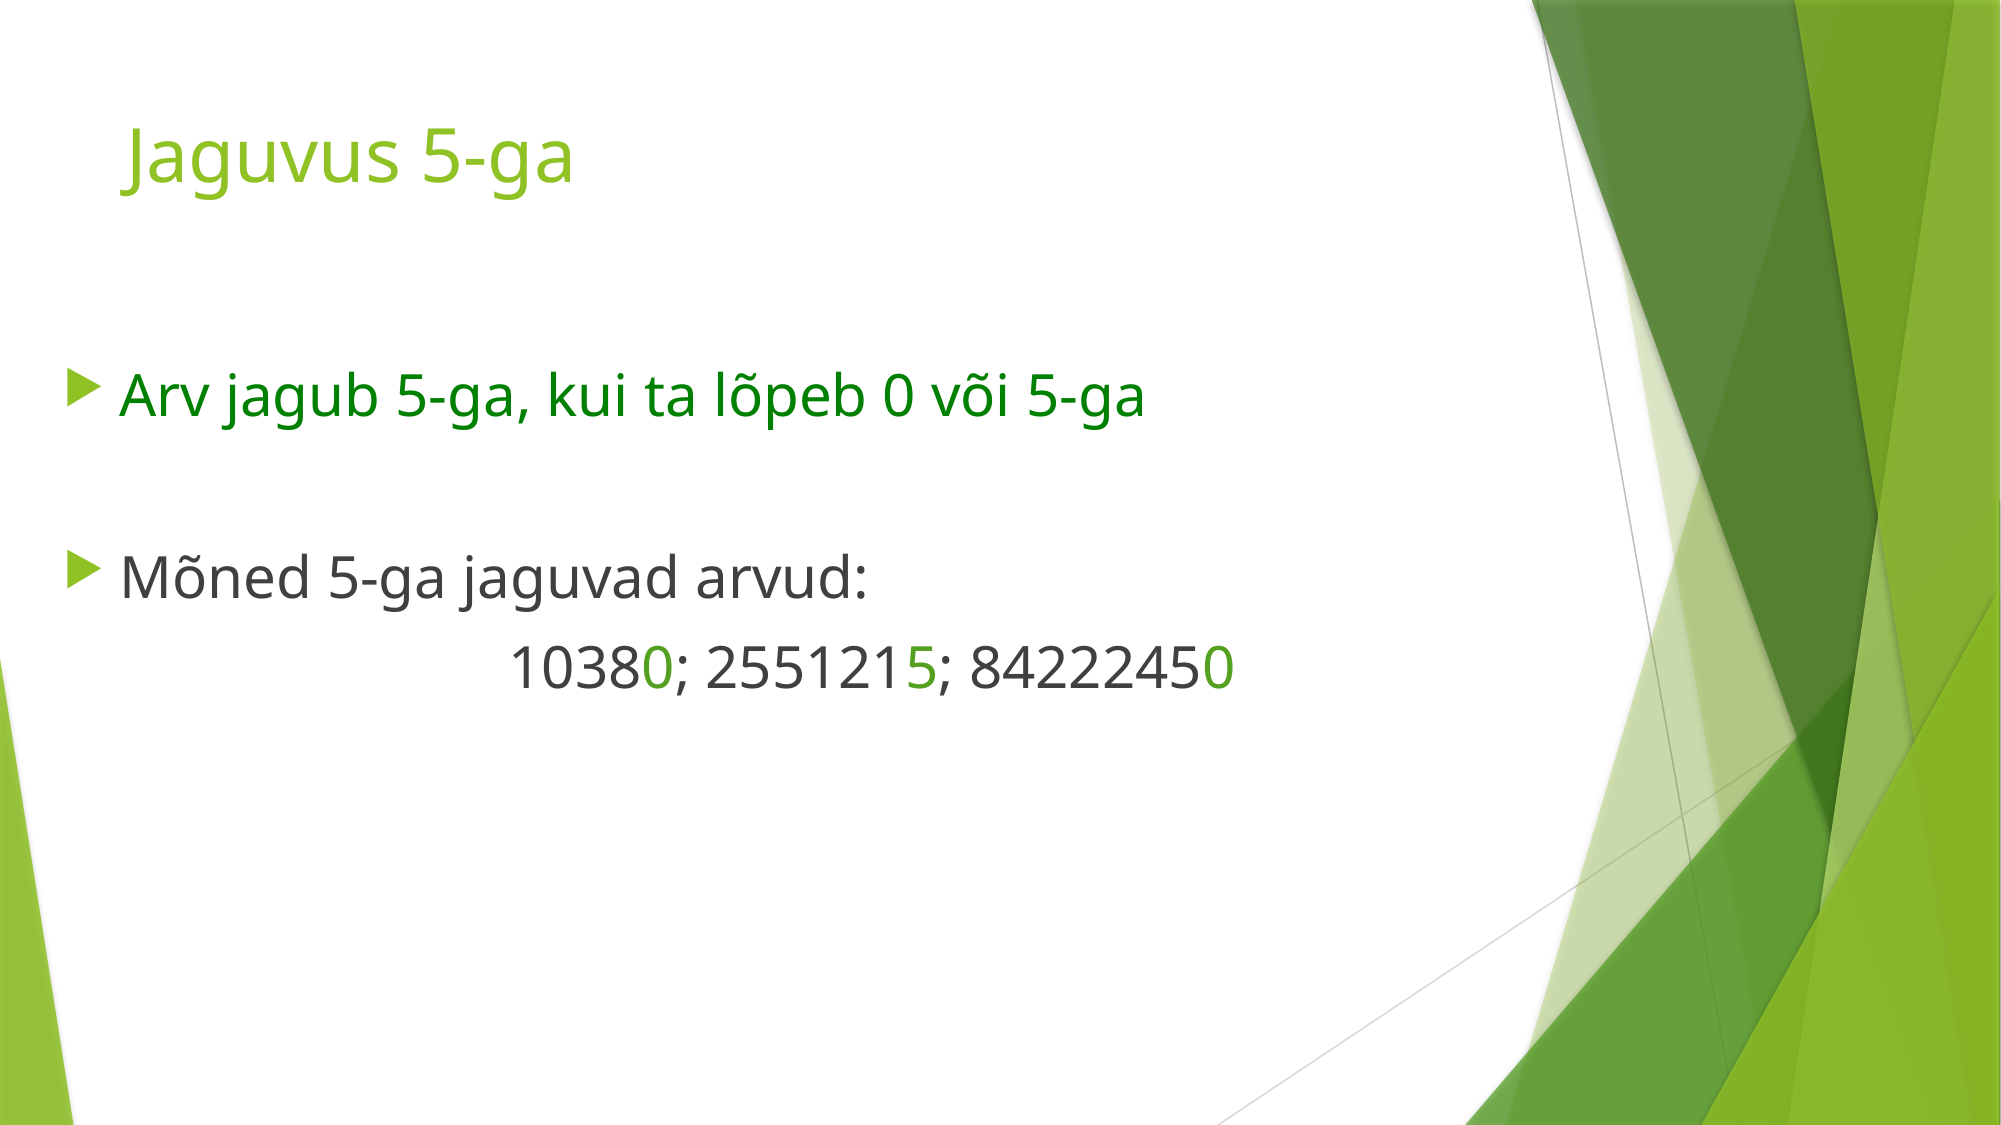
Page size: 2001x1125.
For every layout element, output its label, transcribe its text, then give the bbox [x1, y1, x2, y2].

list Arv jagub 5-ga, kui ta lõpeb 0 või 5-ga Mõned 5-ga jaguvad arvud: 10380; 2551215; 84222450 [48, 351, 1697, 1085]
title Jaguvus 5-ga [111, 99, 1522, 317]
